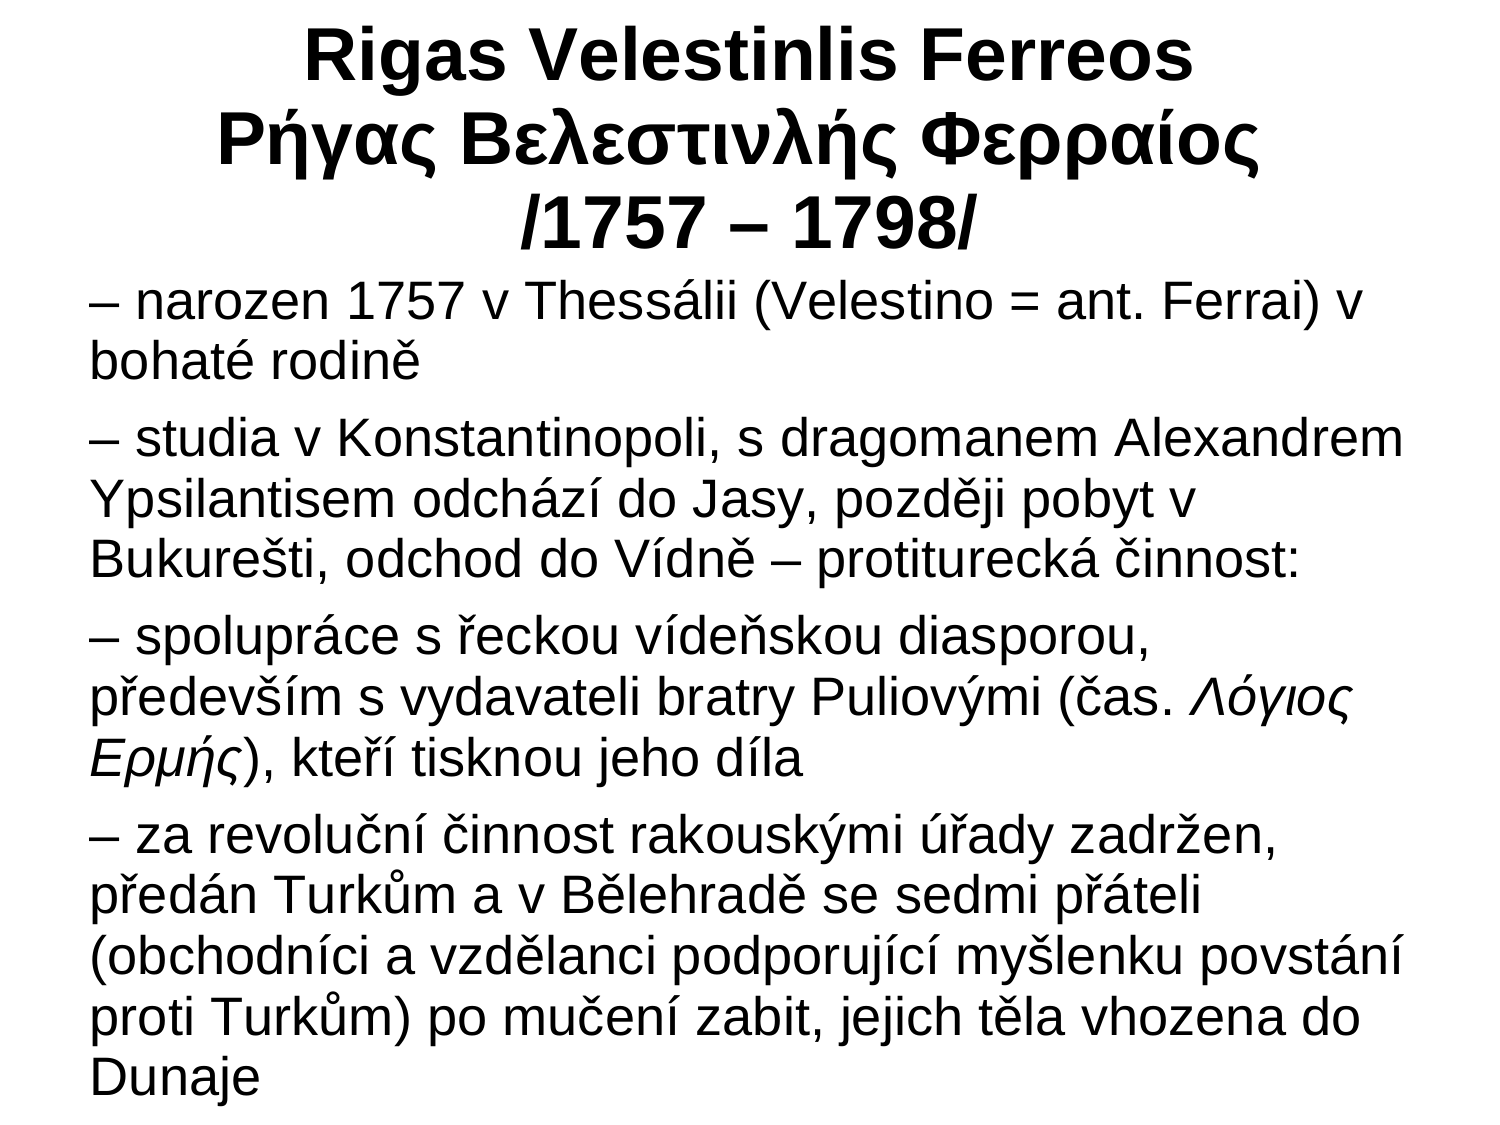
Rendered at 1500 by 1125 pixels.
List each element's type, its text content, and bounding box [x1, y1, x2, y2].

title Rigas Velestinlis Ferreos Ρήγας Βελεστινλής Φερραίος /1757 – 1798/ [74, 5, 1425, 262]
list – narozen 1757 v Thessálii (Velestino = ant. Ferrai) v bohaté rodině – studia v Konstantinopoli, s dragomanem Alexandrem Ypsilantisem odchází do Jasy, později pobyt v Bukurešti, odchod do Vídně – protiturecká činnost: – spolupráce s řeckou vídeňskou diasporou, především s vydavateli bratry Puliovými (čas. Λόγιος Ερμής), kteří tisknou jeho díla – za revoluční činnost rakouskými úřady zadržen, předán Turkům a v Bělehradě se sedmi přáteli (obchodníci a vzdělanci podporující myšlenku povstání proti Turkům) po mučení zabit, jejich těla vhozena do Dunaje [74, 262, 1425, 1125]
